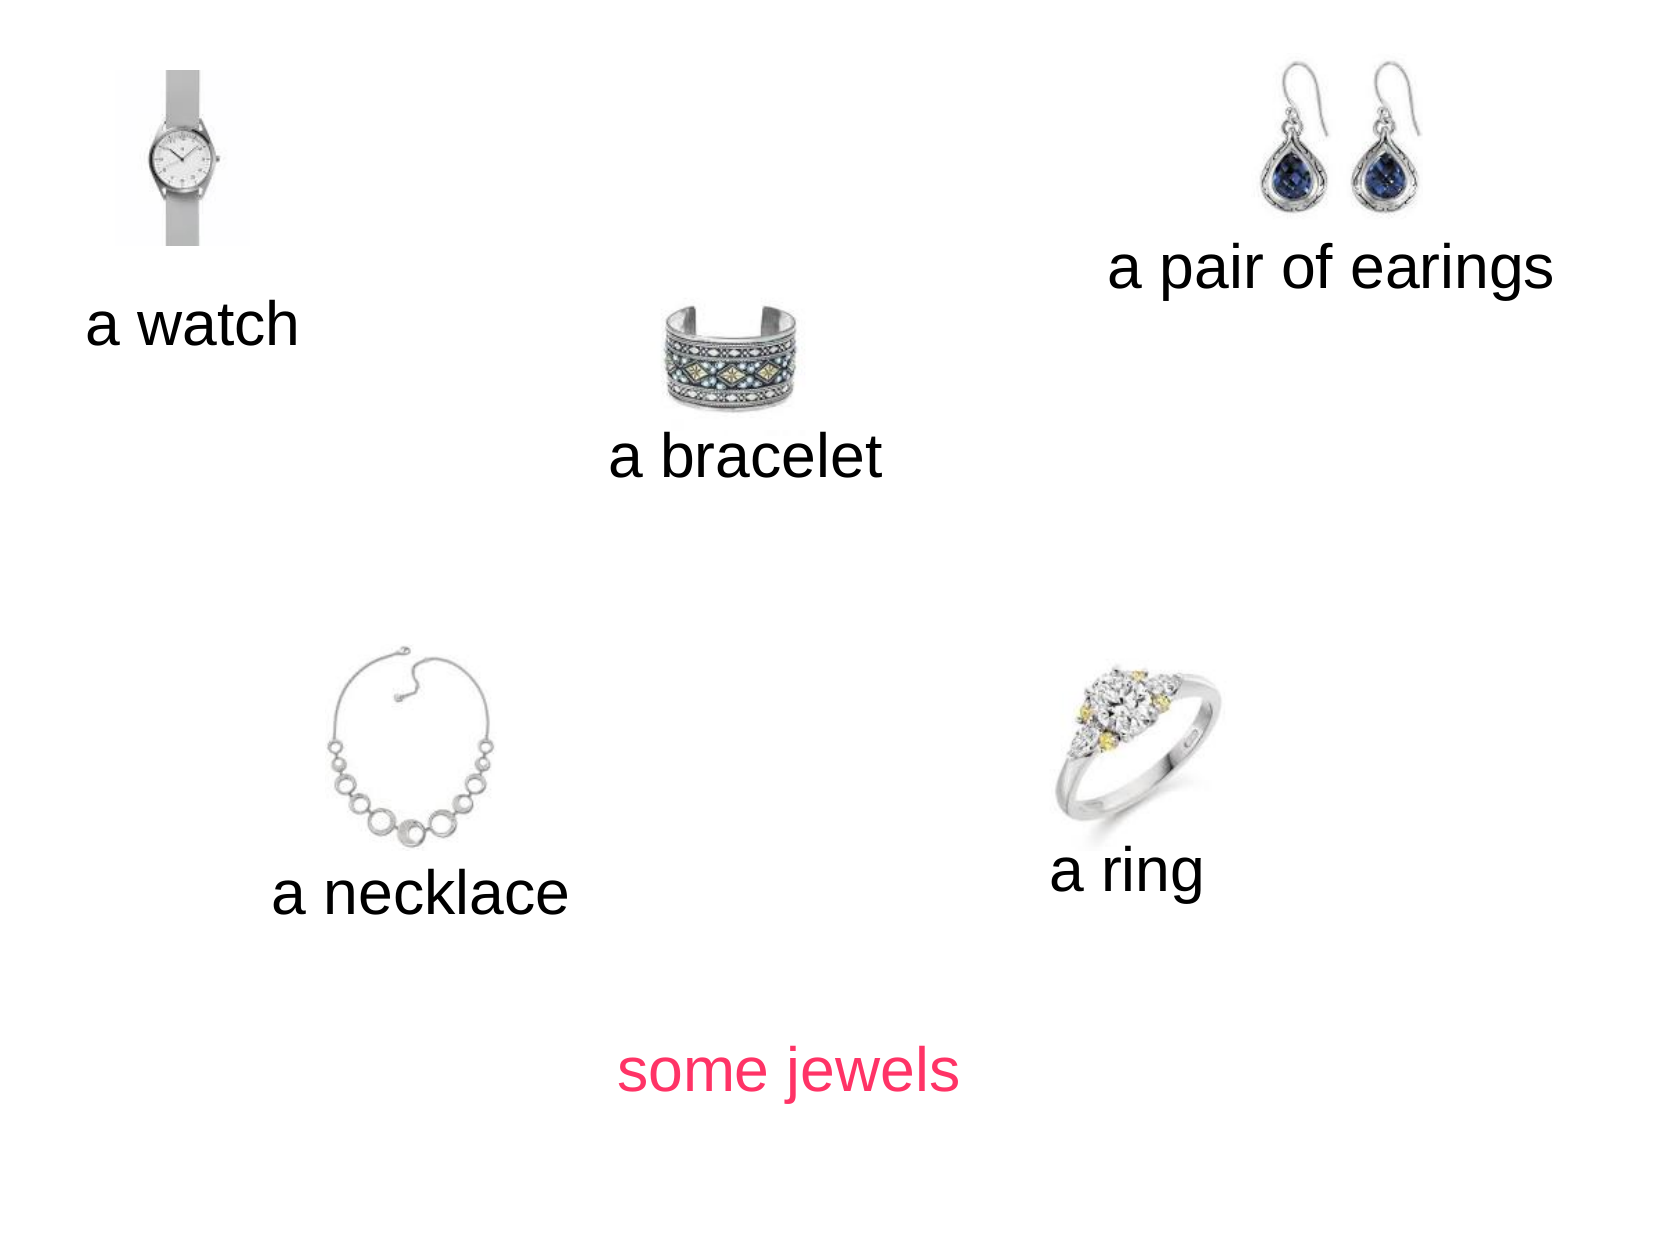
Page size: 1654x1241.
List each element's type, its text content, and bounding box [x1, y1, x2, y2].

picture [325, 644, 497, 850]
picture [650, 276, 811, 413]
picture [1251, 53, 1423, 224]
picture [94, 70, 270, 246]
text_box some jewels [602, 1027, 1099, 1170]
picture [1039, 648, 1239, 851]
text_box a watch [70, 281, 388, 390]
text_box a necklace [257, 850, 586, 936]
text_box a pair of earings [1093, 224, 1571, 309]
text_box a ring [1034, 827, 1221, 913]
text_box a bracelet [593, 413, 898, 499]
